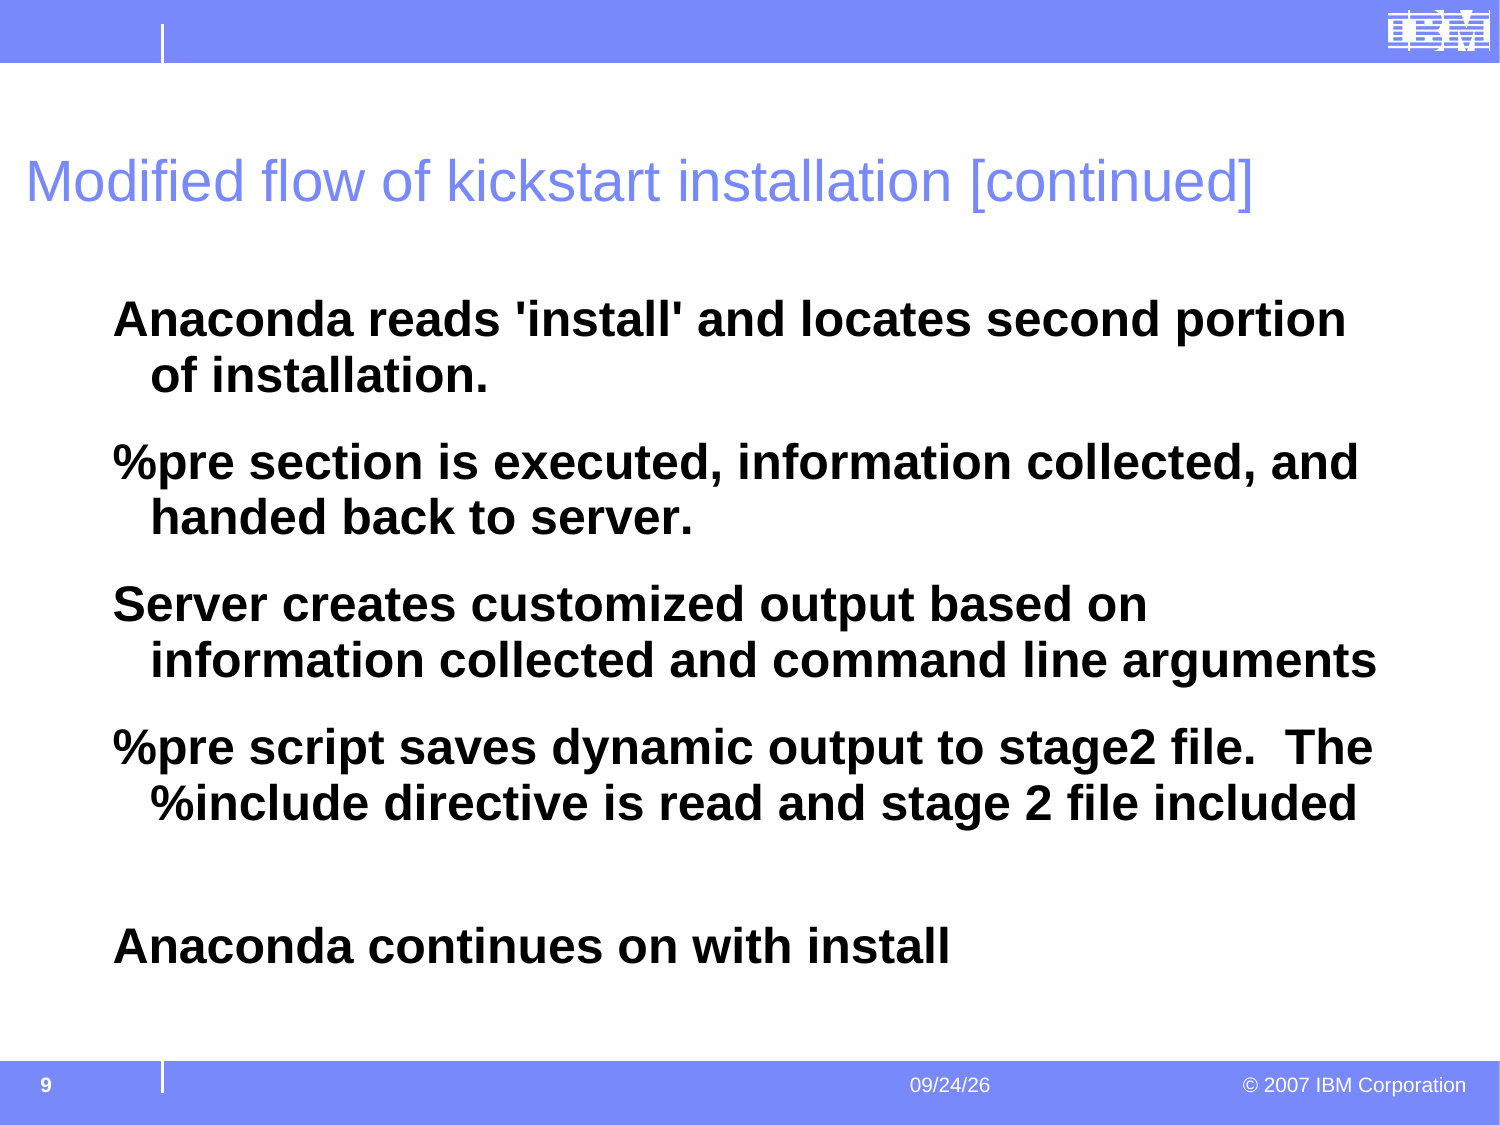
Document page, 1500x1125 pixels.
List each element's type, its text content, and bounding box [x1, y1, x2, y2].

list Anaconda reads 'install' and locates second portion of installation. %pre section is executed, information collected, and handed back to server. Server creates customized output based on information collected and command line arguments %pre script saves dynamic output to stage2 file. The %include directive is read and stage 2 file included Anaconda continues on with install [112, 291, 1388, 974]
title Modified flow of kickstart installation [continued] [25, 150, 1378, 218]
